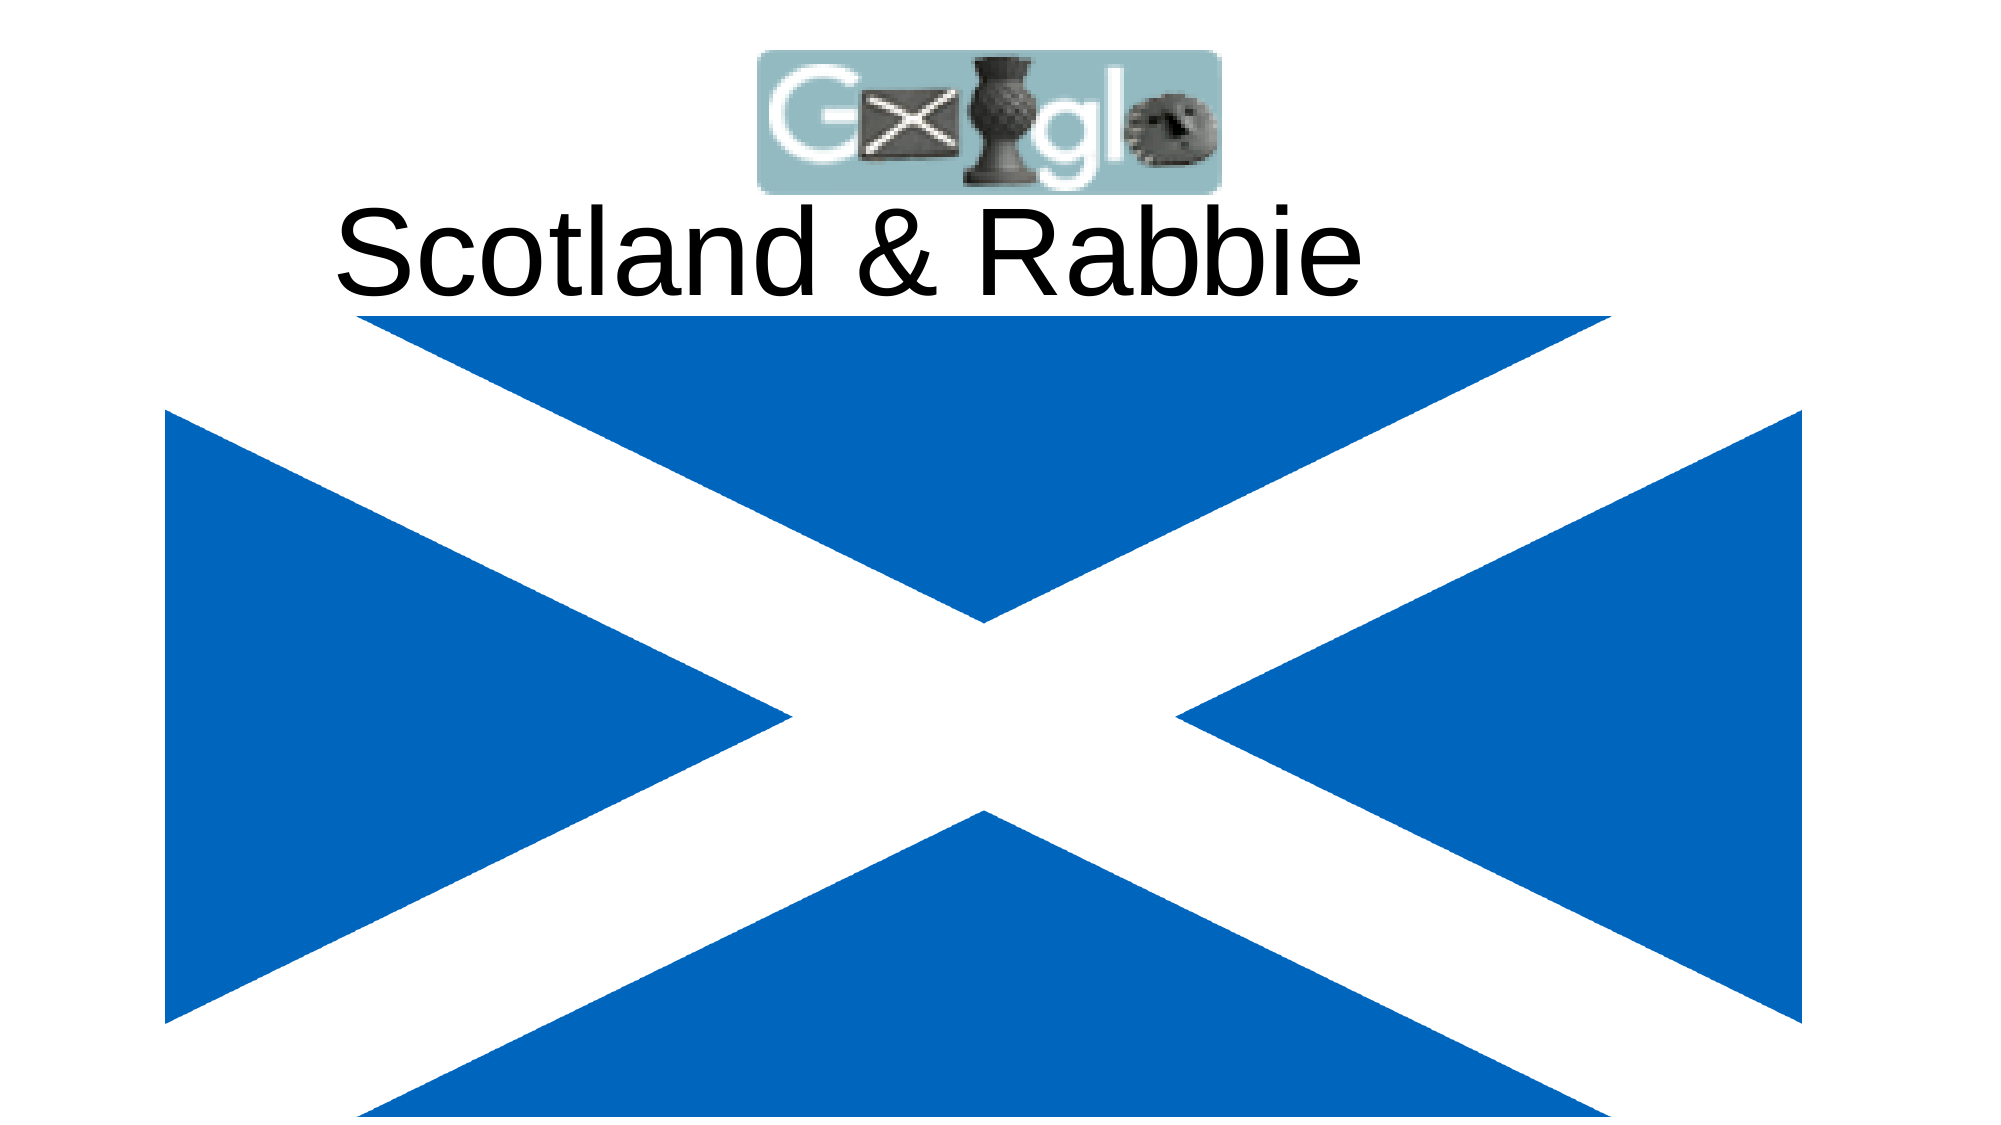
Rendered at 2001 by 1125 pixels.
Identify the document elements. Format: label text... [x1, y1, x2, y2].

picture [757, 51, 1222, 195]
picture [165, 316, 1802, 1117]
title Scotland & Rabbie Burns [330, 168, 1567, 316]
